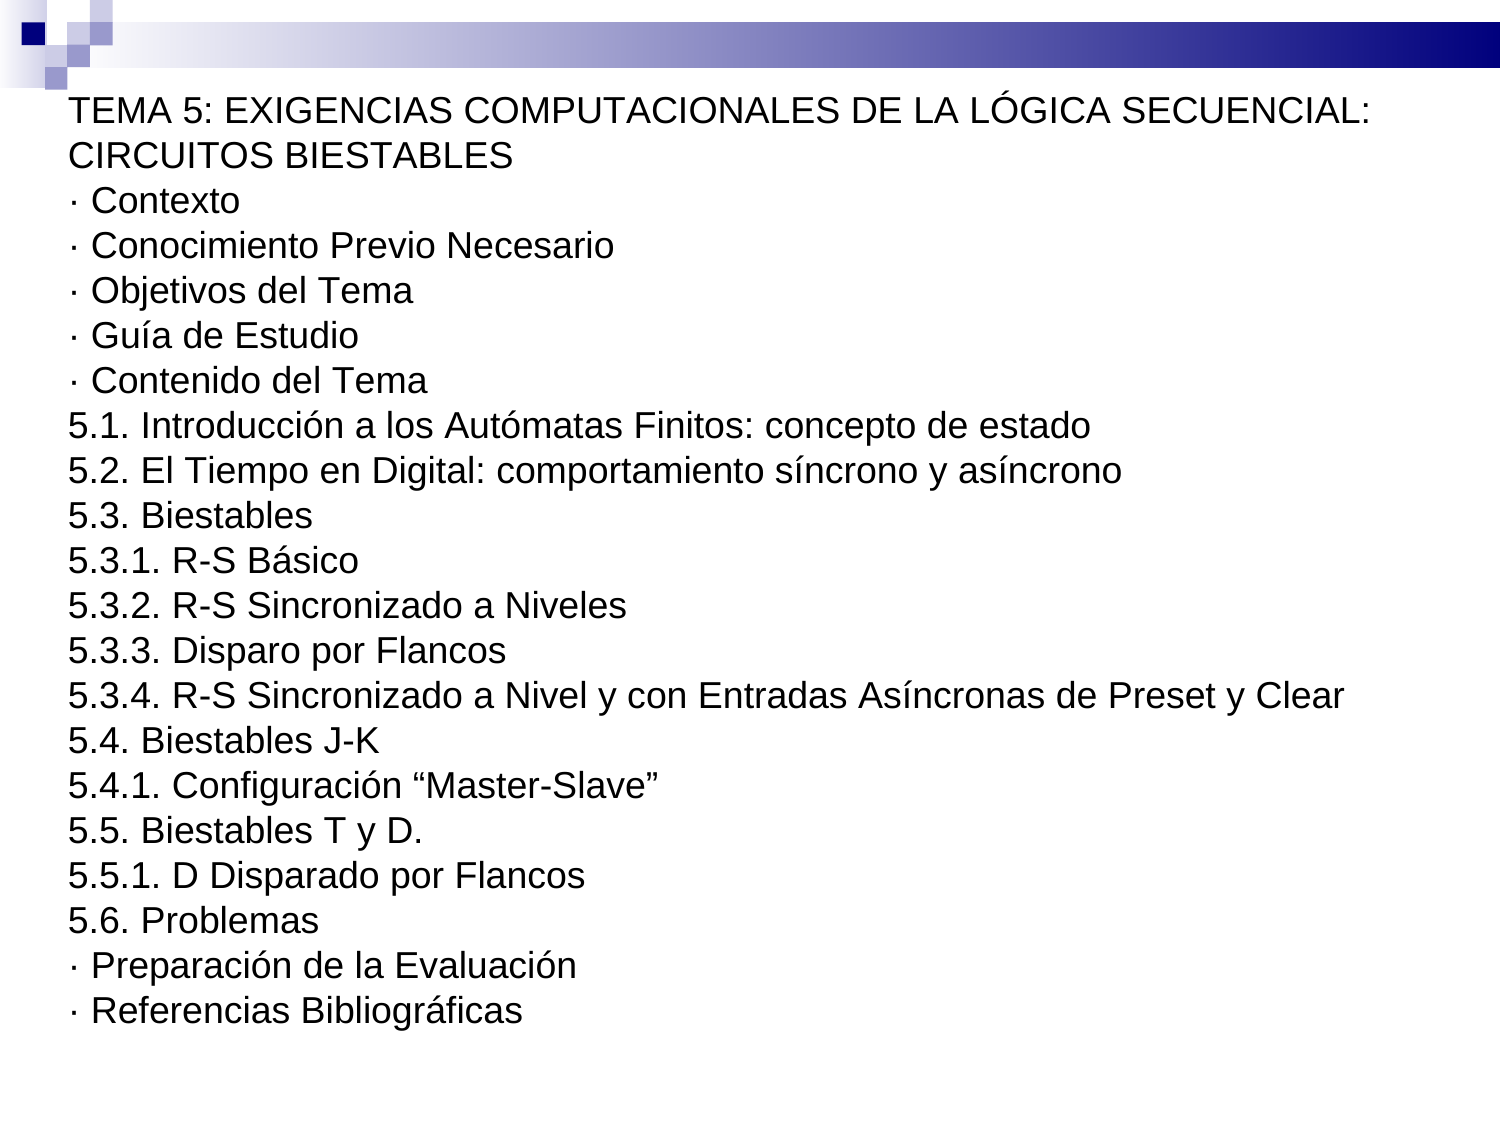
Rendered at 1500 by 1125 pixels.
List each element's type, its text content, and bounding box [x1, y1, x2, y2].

text_box TEMA 5: EXIGENCIAS COMPUTACIONALES DE LA LÓGICA SECUENCIAL: CIRCUITOS BIESTABLES · Contexto · Conocimiento Previo Necesario · Objetivos del Tema · Guía de Estudio · Contenido del Tema 5.1. Introducción a los Autómatas Finitos: concepto de estado 5.2. El Tiempo en Digital: comportamiento síncrono y asíncrono 5.3. Biestables 5.3.1. R-S Básico 5.3.2. R-S Sincronizado a Niveles 5.3.3. Disparo por Flancos 5.3.4. R-S Sincronizado a Nivel y con Entradas Asíncronas de Preset y Clear 5.4. Biestables J-K 5.4.1. Configuración “Master-Slave” 5.5. Biestables T y D. 5.5.1. D Disparado por Flancos 5.6. Problemas · Preparación de la Evaluación · Referencias Bibliográficas [53, 78, 1436, 1039]
